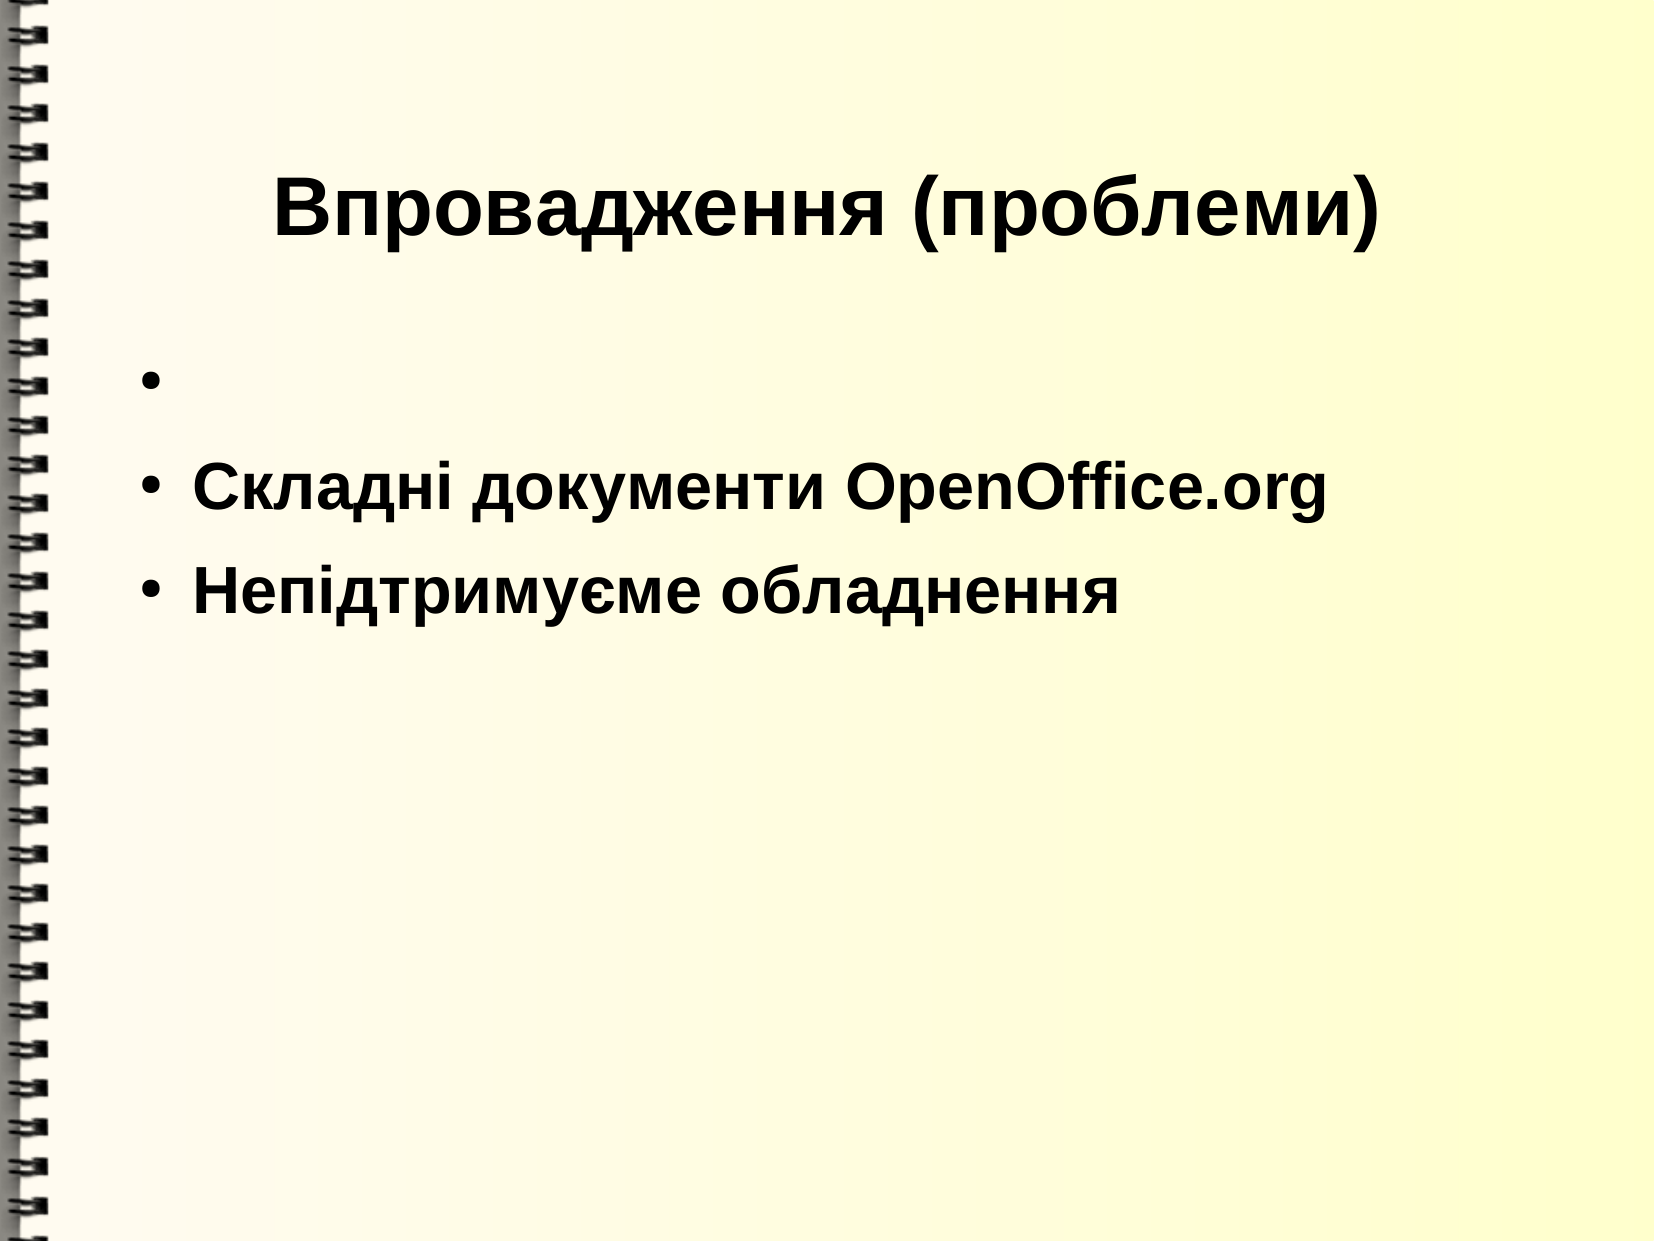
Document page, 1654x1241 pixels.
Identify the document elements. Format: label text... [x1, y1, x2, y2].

picture [0, 0, 1654, 1241]
list Складні документи OpenOffice.org Непідтримуєме обладнення [121, 344, 1534, 1127]
title Впровадження (проблеми) [121, 110, 1534, 303]
